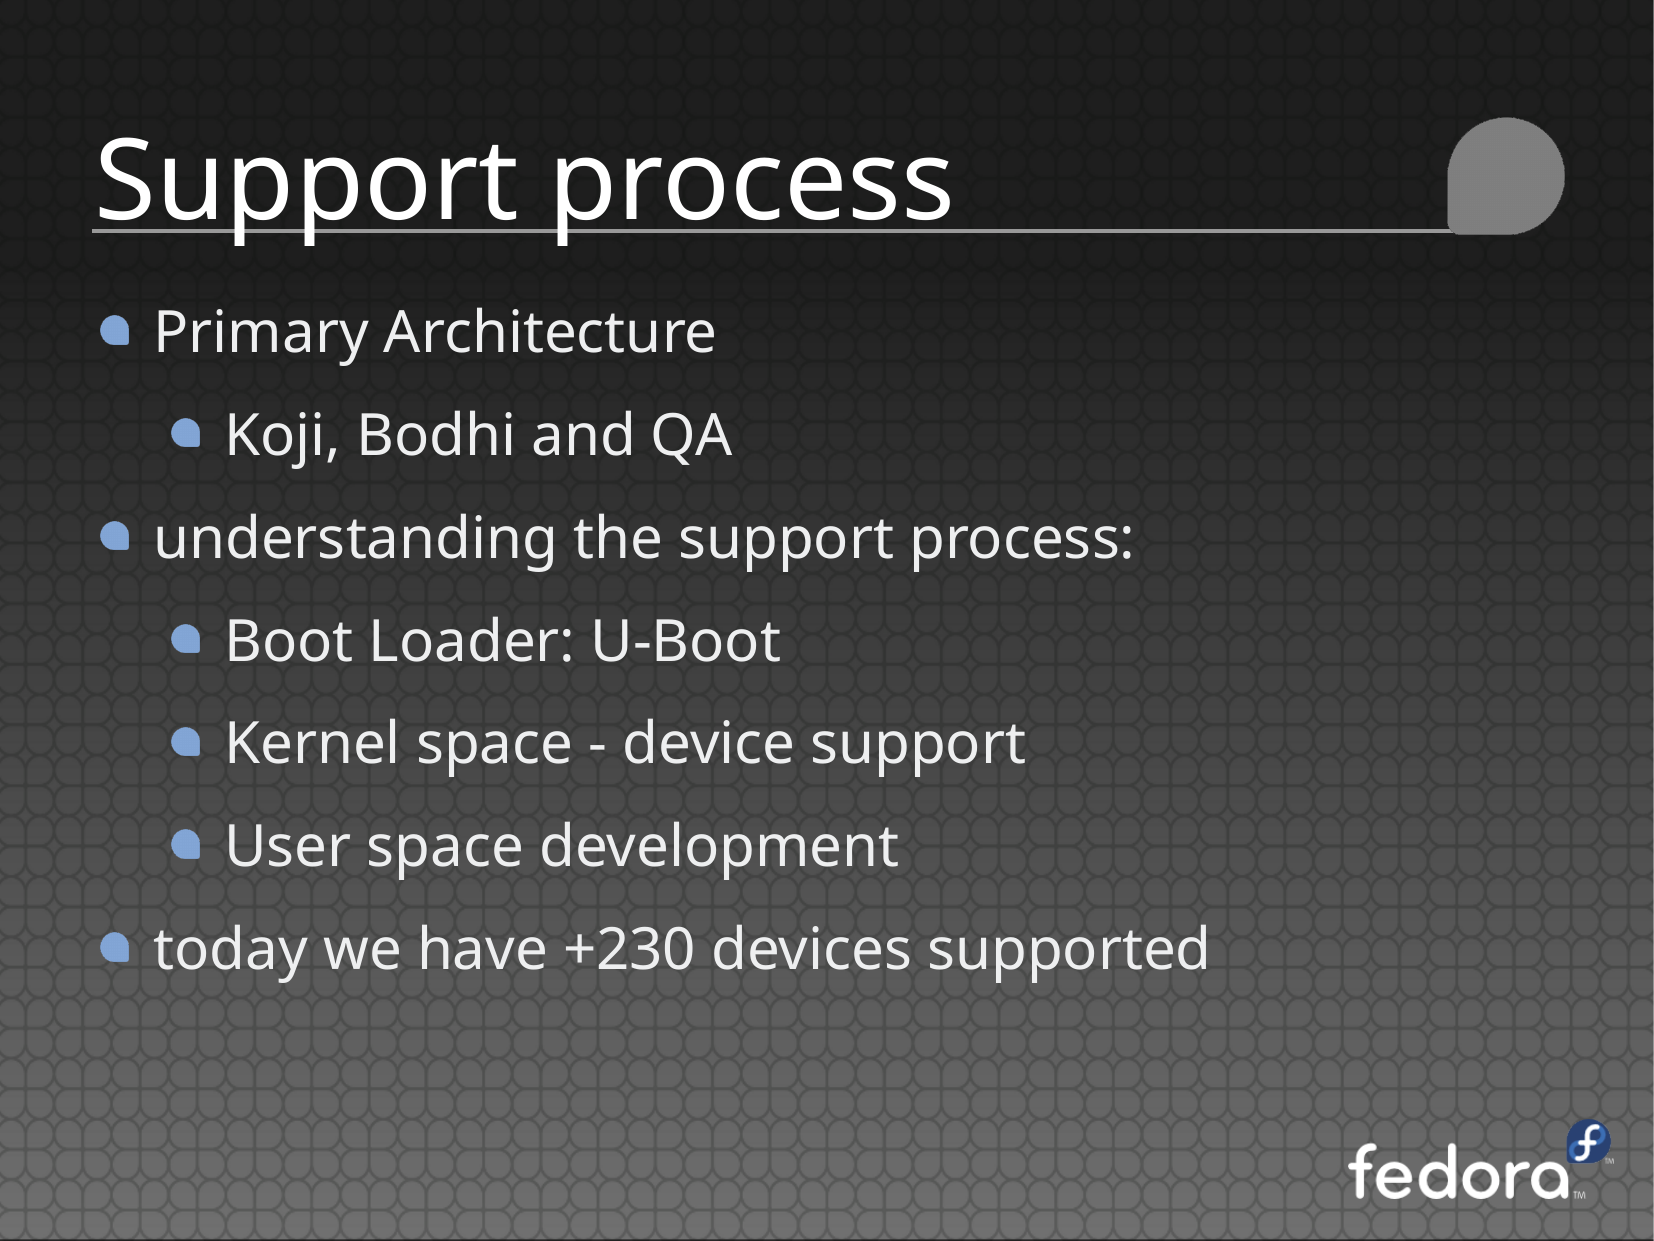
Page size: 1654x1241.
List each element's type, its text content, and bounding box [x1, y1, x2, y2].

list Primary Architecture Koji, Bodhi and QA understanding the support process: Boot Loader: U-Boot Kernel space - device support User space development today we have +230 devices supported [82, 290, 1571, 1094]
title Support process [94, 100, 1426, 251]
picture [0, 0, 1654, 1241]
